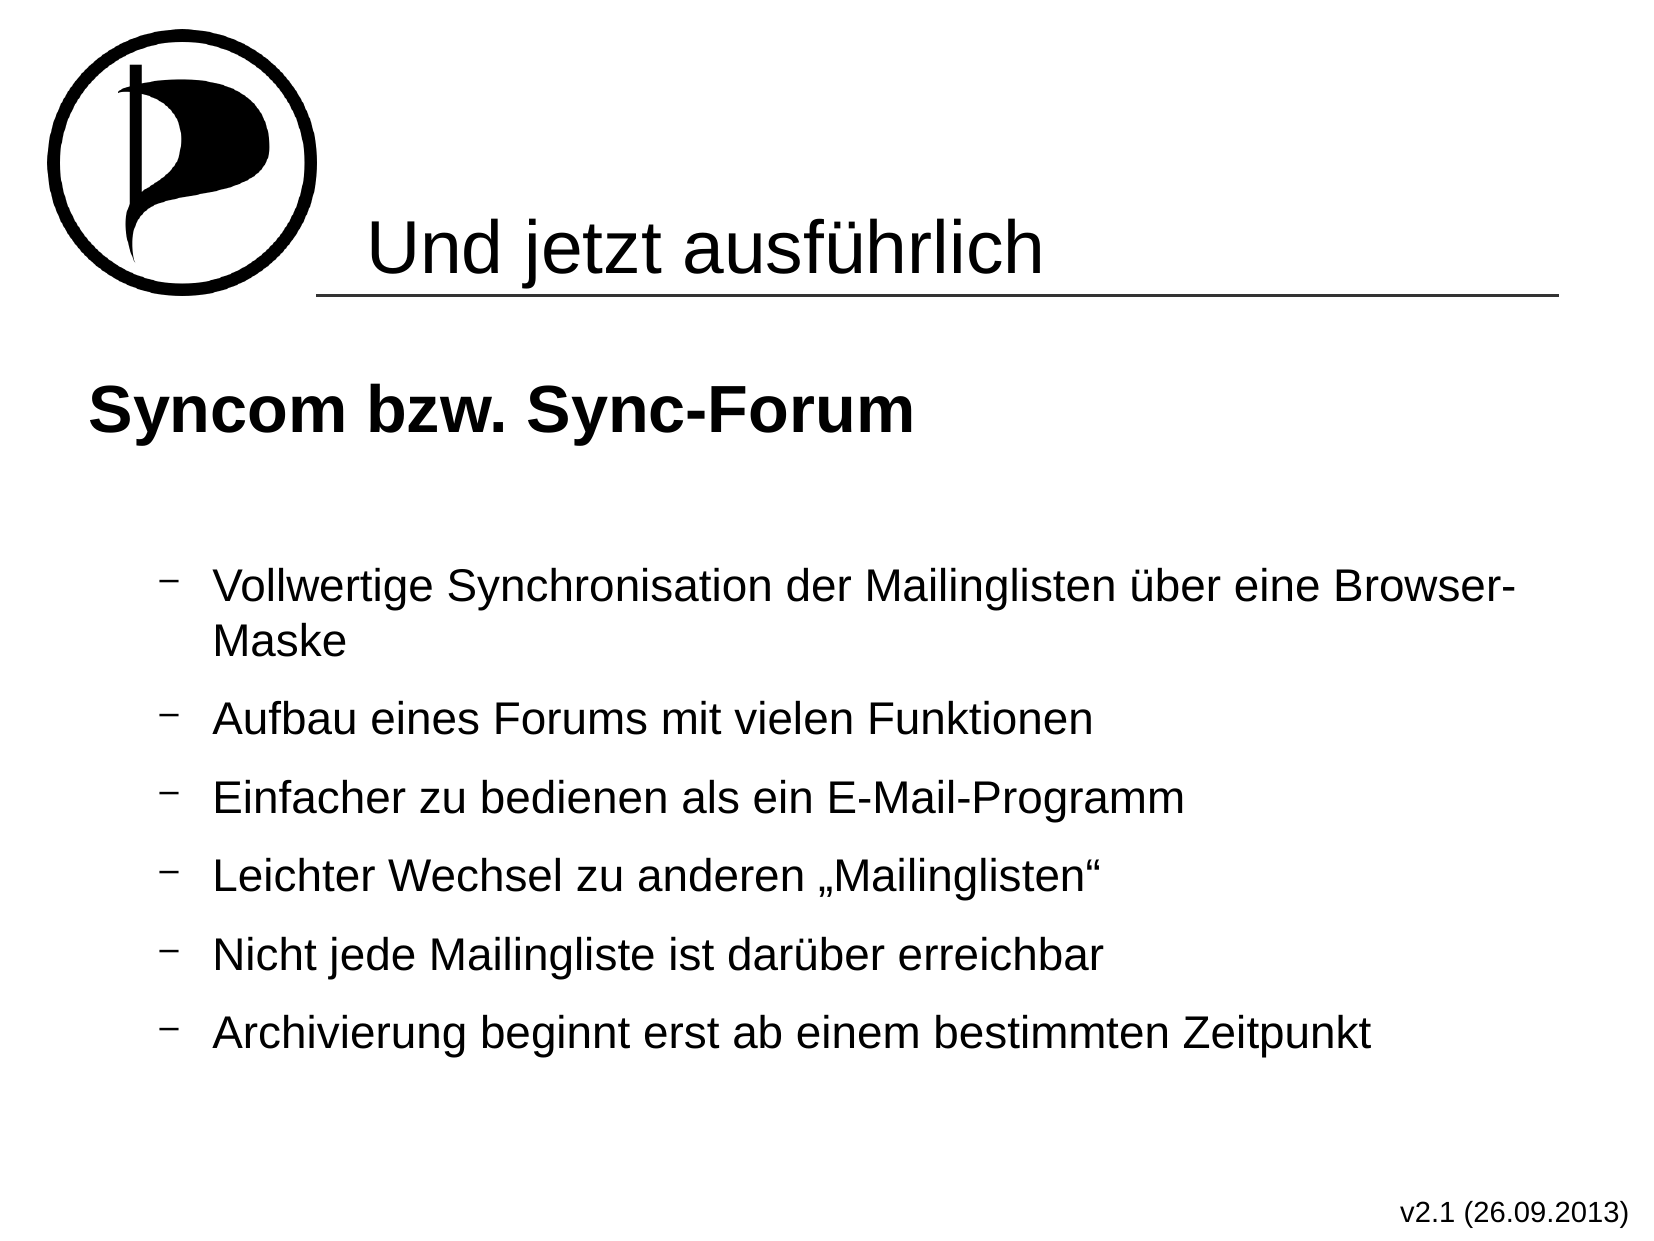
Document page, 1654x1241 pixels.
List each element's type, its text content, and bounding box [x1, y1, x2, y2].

list Syncom bzw. Sync-Forum Vollwertige Synchronisation der Mailinglisten über eine Browser-Maske Aufbau eines Forums mit vielen Funktionen Einfacher zu bedienen als ein E-Mail-Programm Leichter Wechsel zu anderen „Mailinglisten“ Nicht jede Mailingliste ist darüber erreichbar Archivierung beginnt erst ab einem bestimmten Zeitpunkt [70, 366, 1550, 1086]
text_box Und jetzt ausführlich [366, 198, 1571, 289]
picture [47, 29, 317, 296]
list v2.1 (26.09.2013) [1358, 1192, 1654, 1241]
